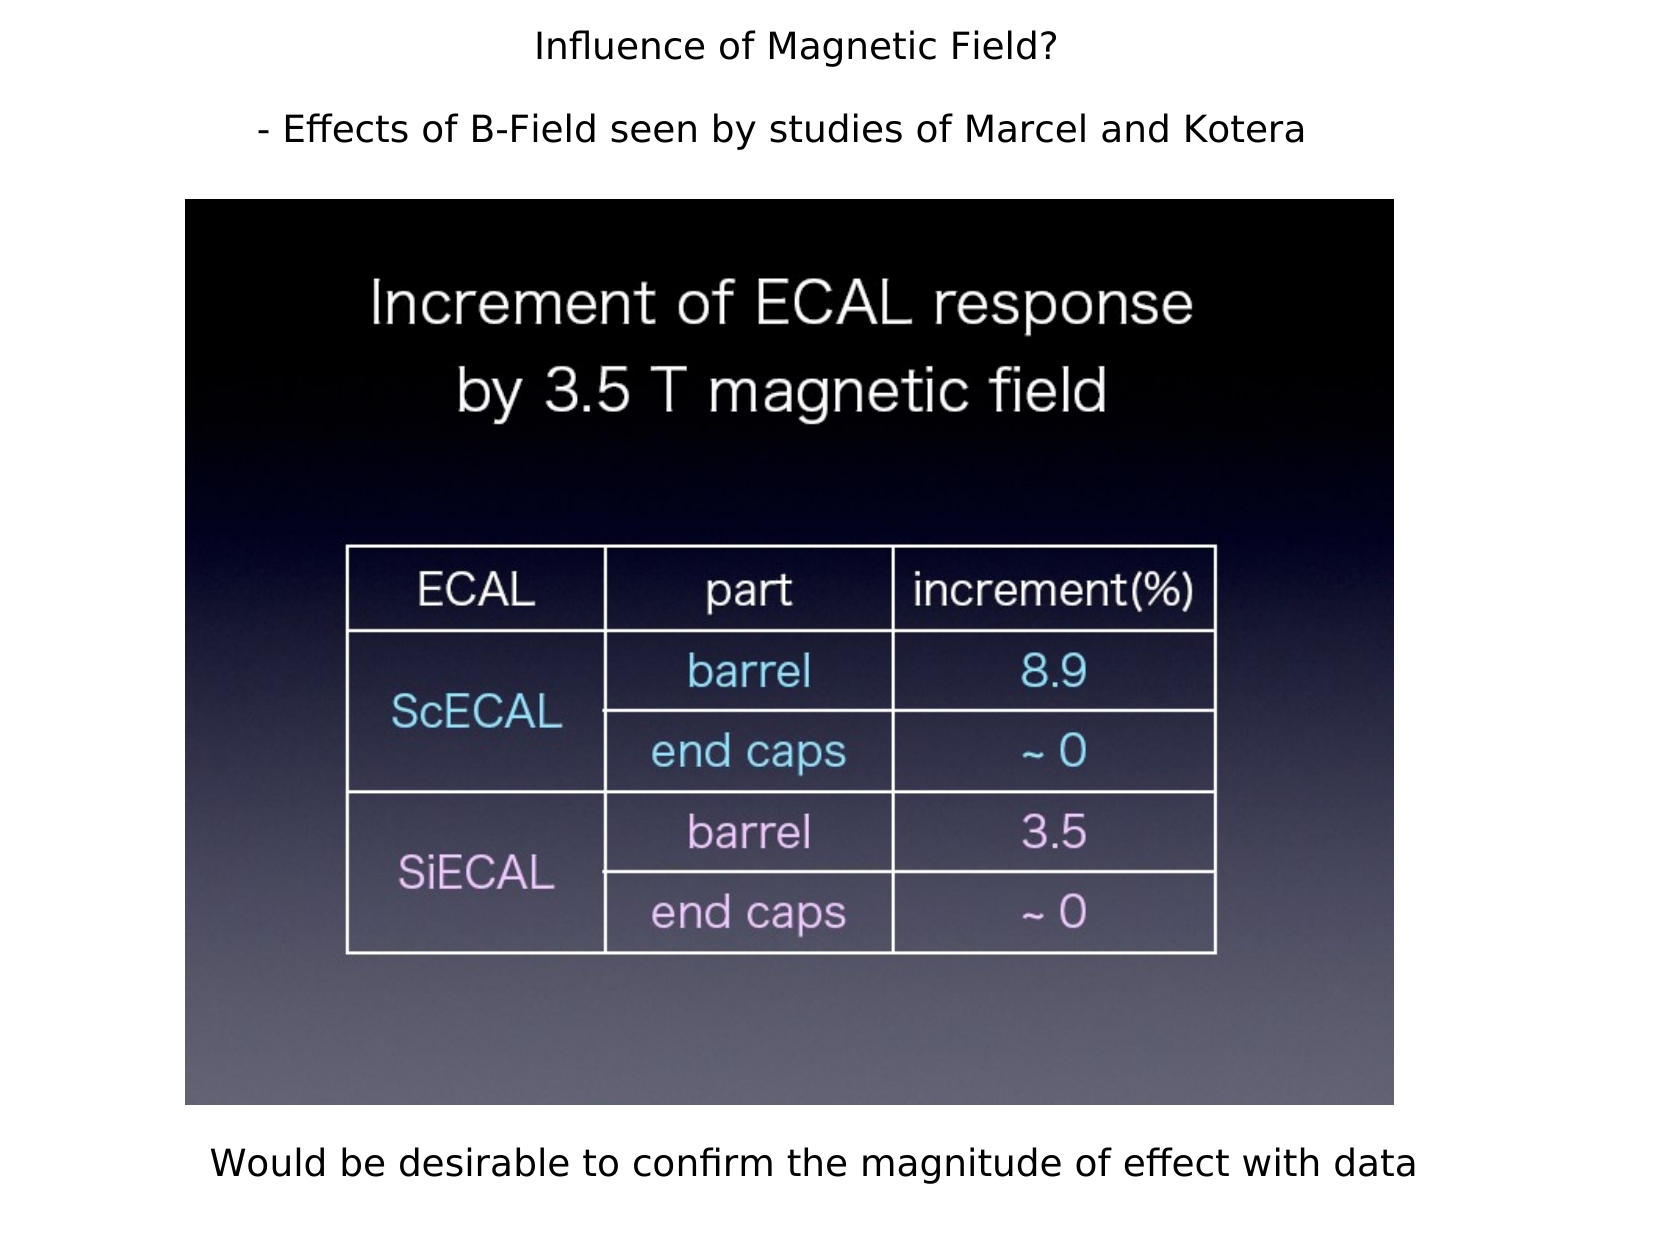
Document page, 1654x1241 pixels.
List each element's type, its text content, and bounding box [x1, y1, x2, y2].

text_box - Effects of B-Field seen by studies of Marcel and Kotera [242, 100, 1300, 199]
picture [185, 199, 1394, 1105]
text_box Influence of Magnetic Field? [519, 17, 1063, 77]
text_box Would be desirable to confirm the magnitude of effect with data [194, 1133, 1409, 1193]
